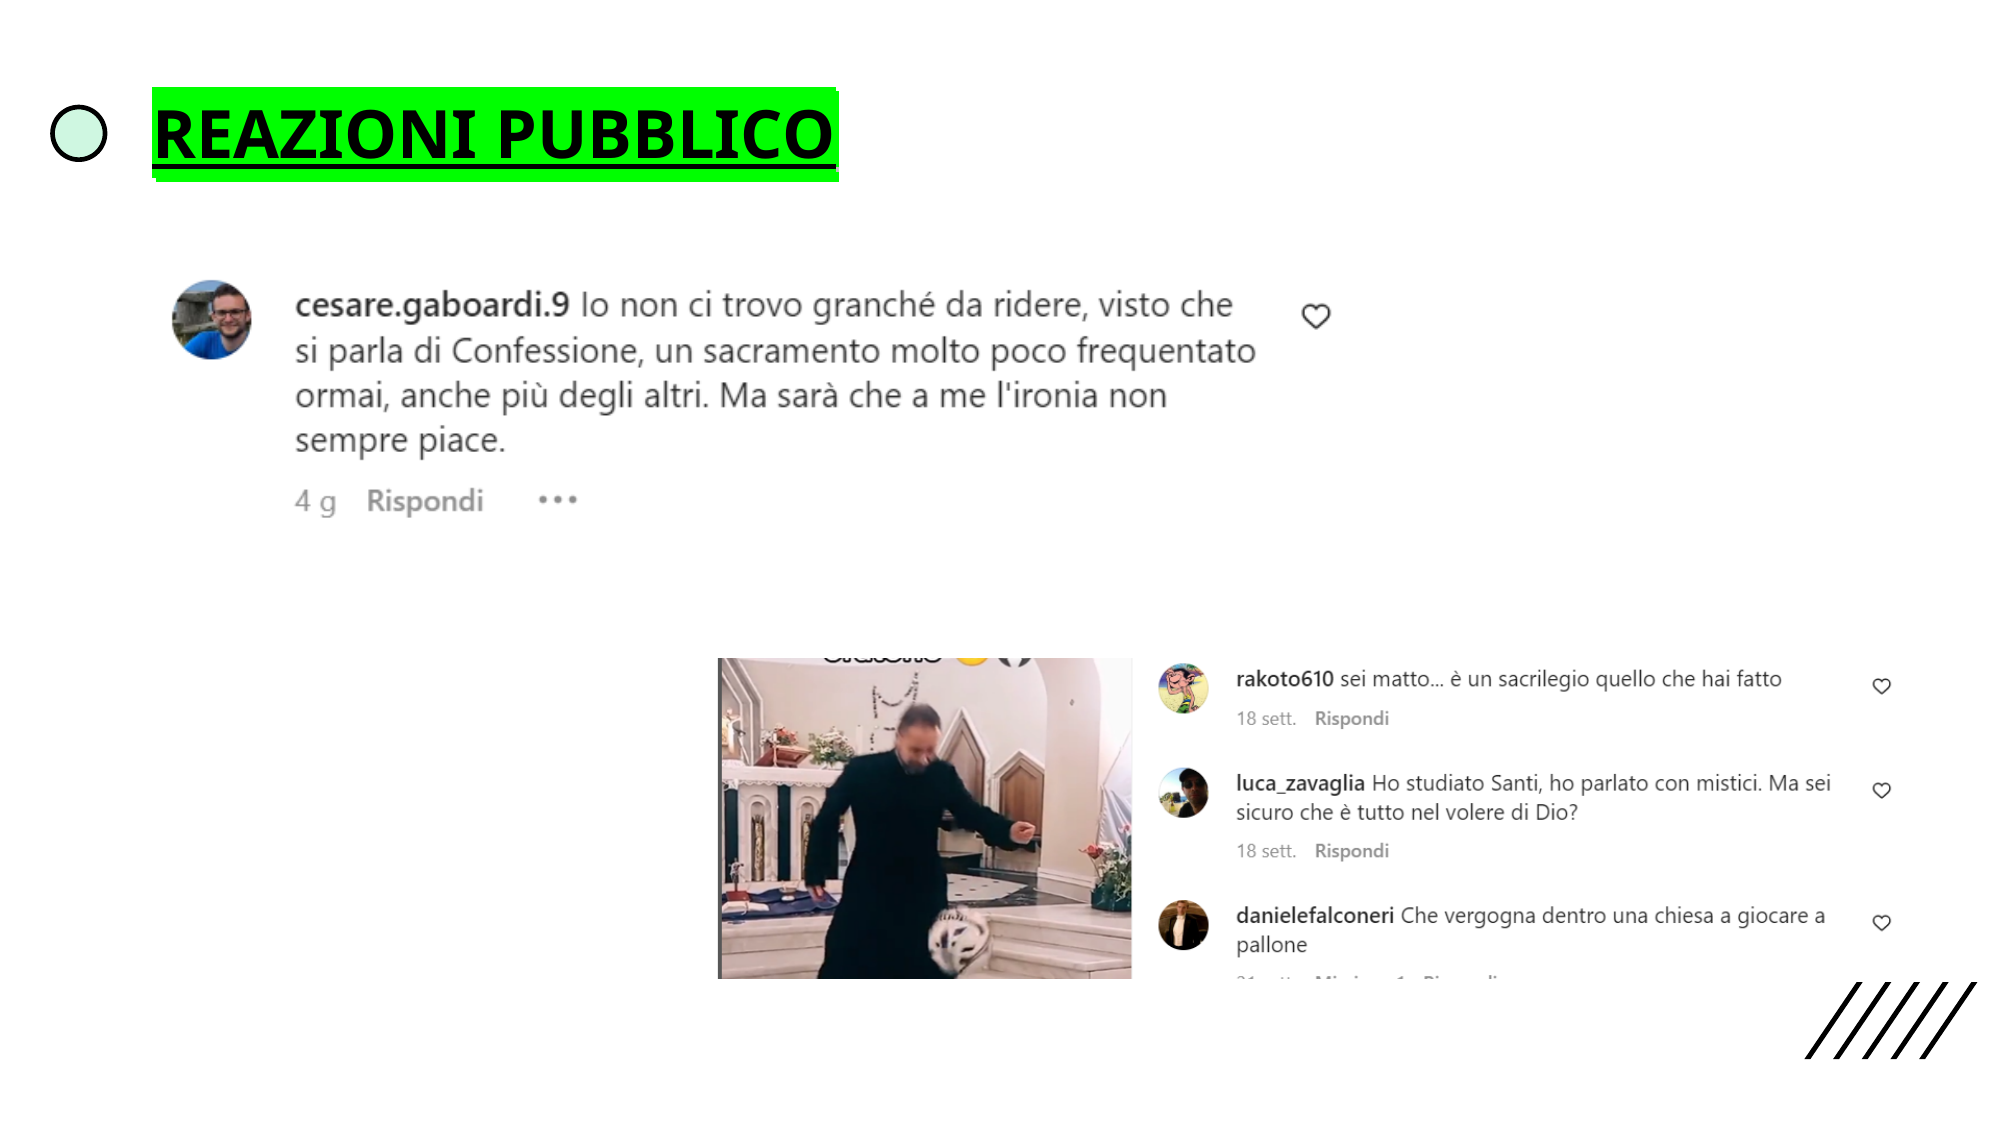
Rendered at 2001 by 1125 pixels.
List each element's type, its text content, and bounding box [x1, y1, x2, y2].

picture [137, 245, 1358, 553]
picture [717, 658, 1911, 979]
title REAZIONI PUBBLICO [137, 28, 1863, 246]
